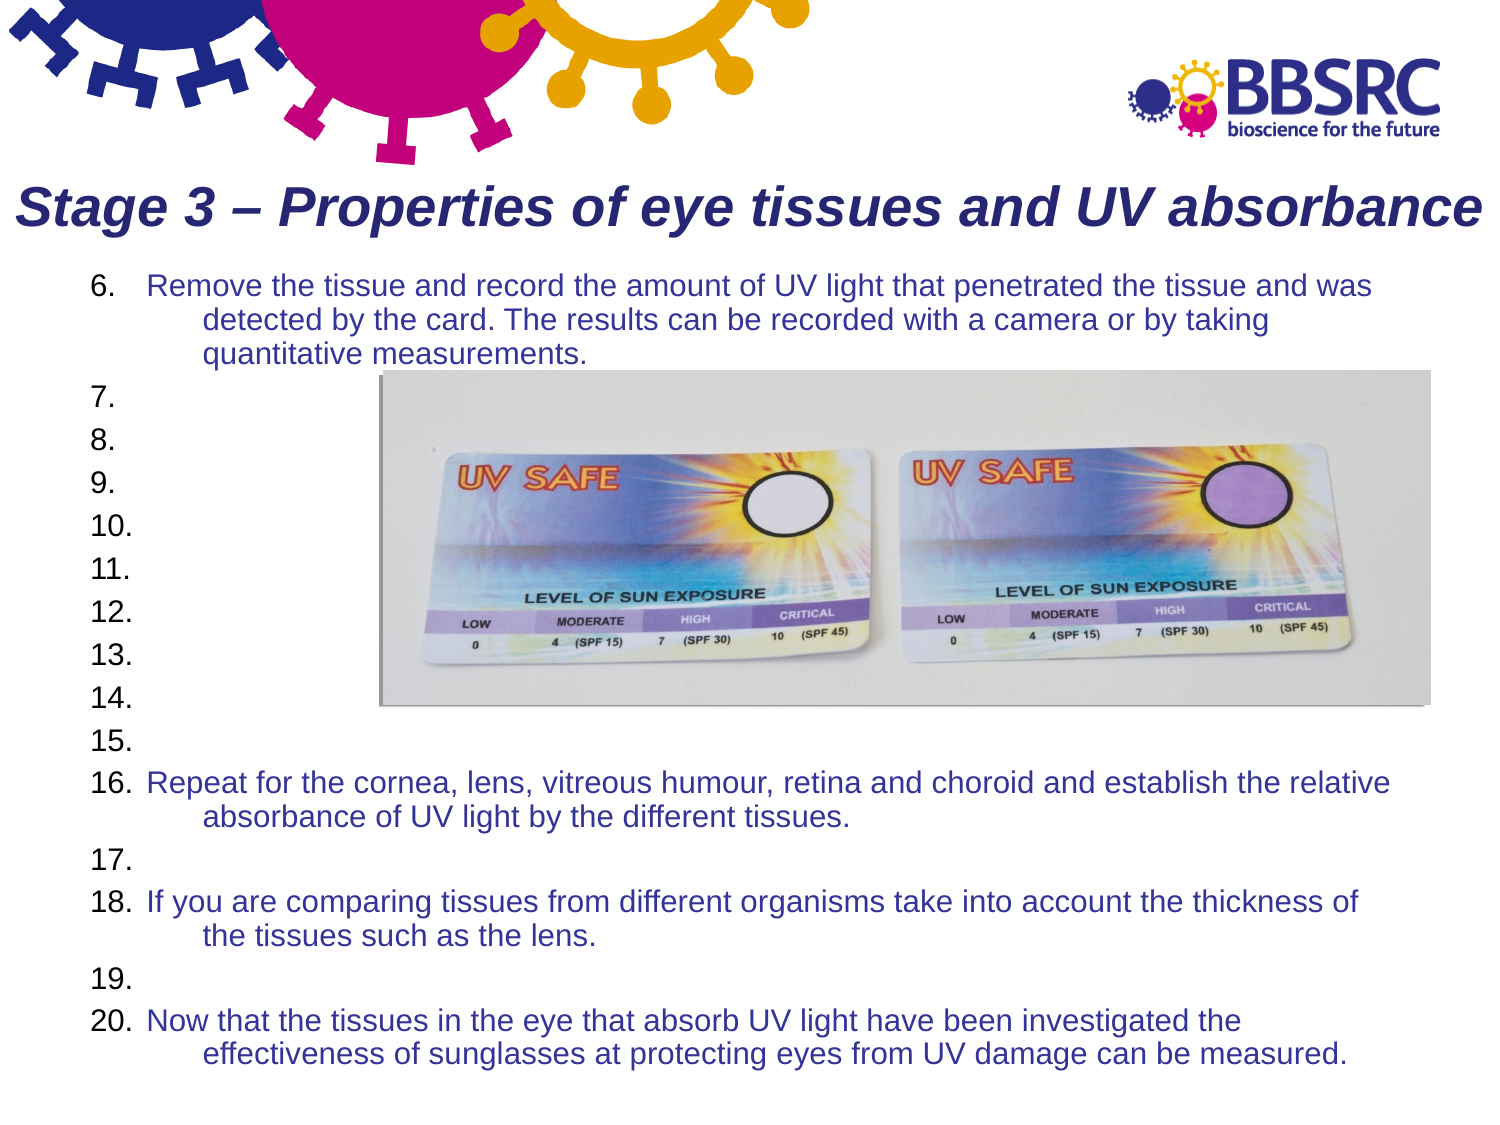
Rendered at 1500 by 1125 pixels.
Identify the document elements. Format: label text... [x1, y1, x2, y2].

picture [383, 370, 1431, 705]
title Stage 3 – Properties of eye tissues and UV absorbance [0, 162, 1500, 350]
list Remove the tissue and record the amount of UV light that penetrated the tissue and was detected by the card. The results can be recorded with a camera or by taking quantitative measurements. Repeat for the cornea, lens, vitreous humour, retina and choroid and establish the relative absorbance of UV light by the different tissues. If you are comparing tissues from different organisms take into account the thickness of the tissues such as the lens. Now that the tissues in the eye that absorb UV light have been investigated the effectiveness of sunglasses at protecting eyes from UV damage can be measured. [75, 262, 1424, 1083]
